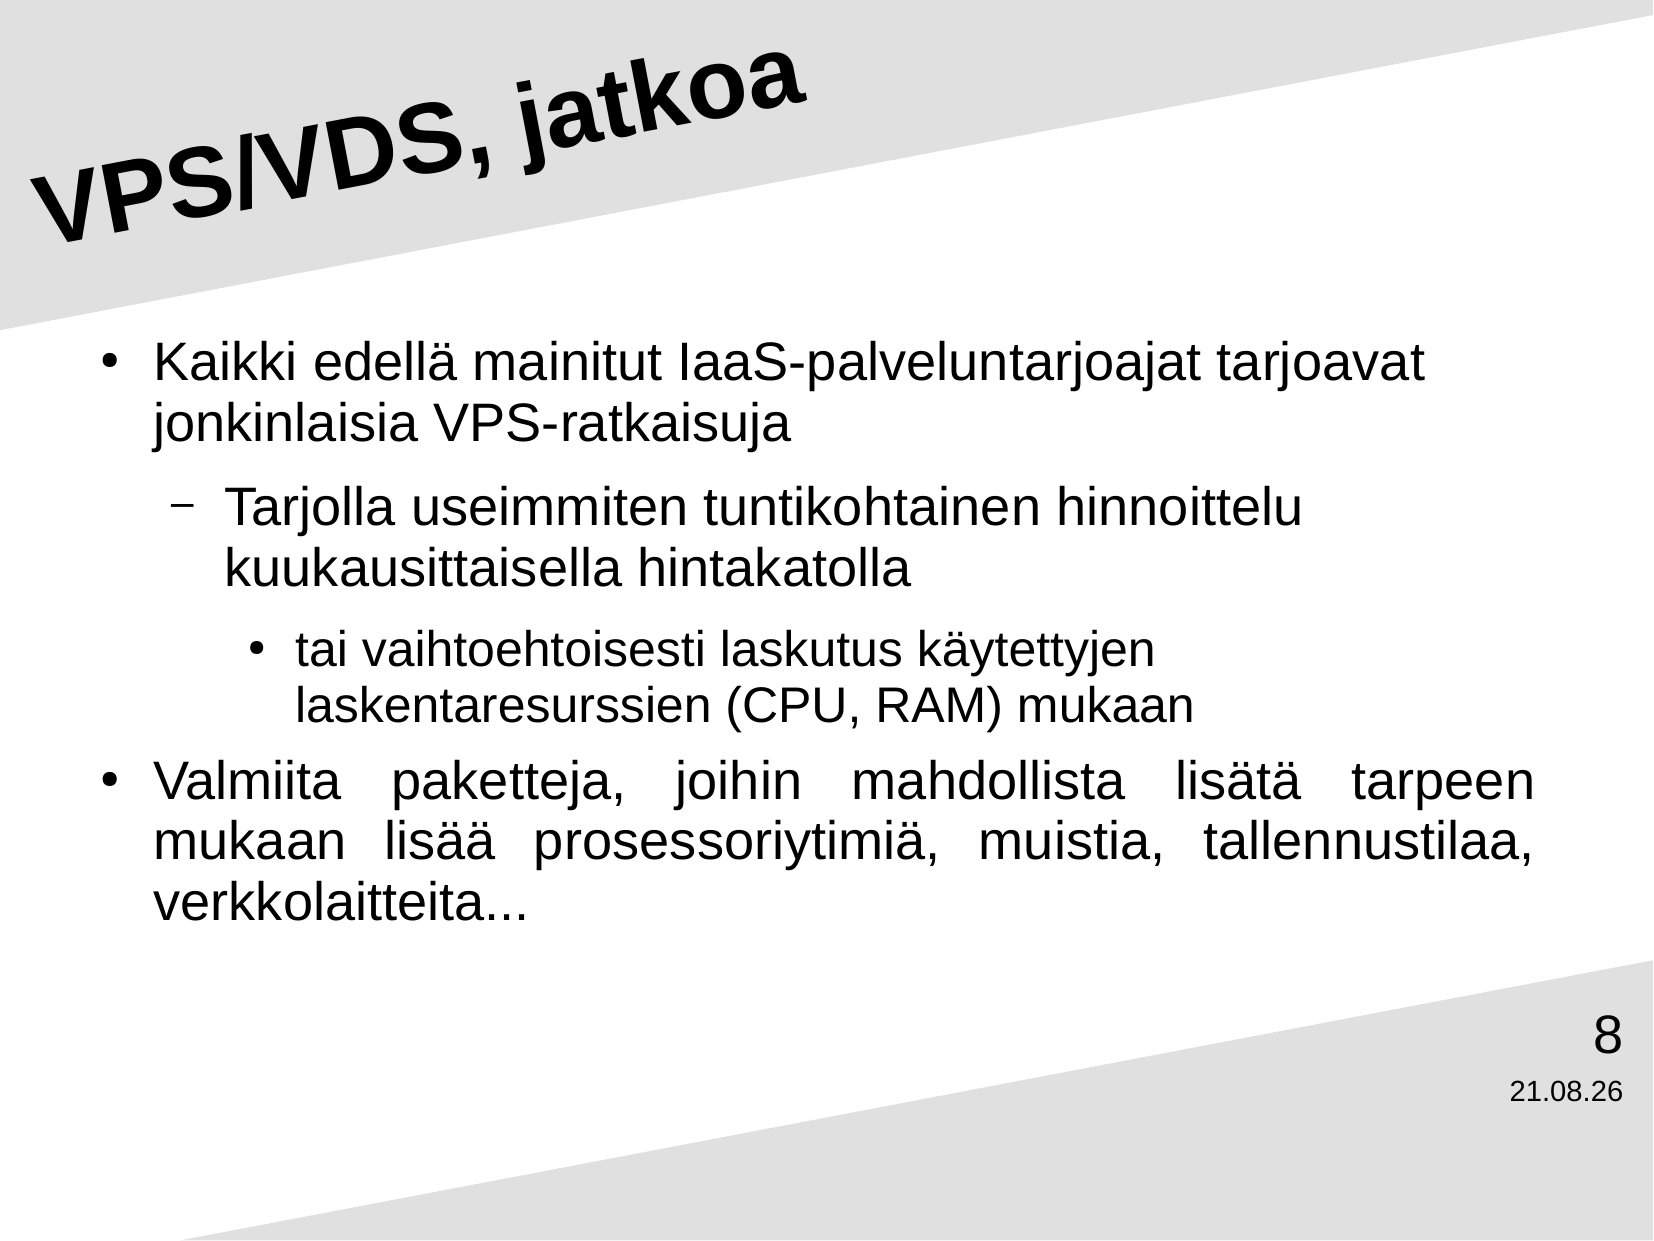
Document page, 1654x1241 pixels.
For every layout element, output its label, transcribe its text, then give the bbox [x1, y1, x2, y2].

list Kaikki edellä mainitut IaaS-palveluntarjoajat tarjoavat jonkinlaisia VPS-ratkaisuja Tarjolla useimmiten tuntikohtainen hinnoittelu kuukausittaisella hintakatolla tai vaihtoehtoisesti laskutus käytettyjen laskentaresurssien (CPU, RAM) mukaan Valmiita paketteja, joihin mahdollista lisätä tarpeen mukaan lisää prosessoriytimiä, muistia, tallennustilaa, verkkolaitteita... [82, 331, 1538, 1052]
title VPS/VDS, jatkoa [16, 0, 1518, 315]
